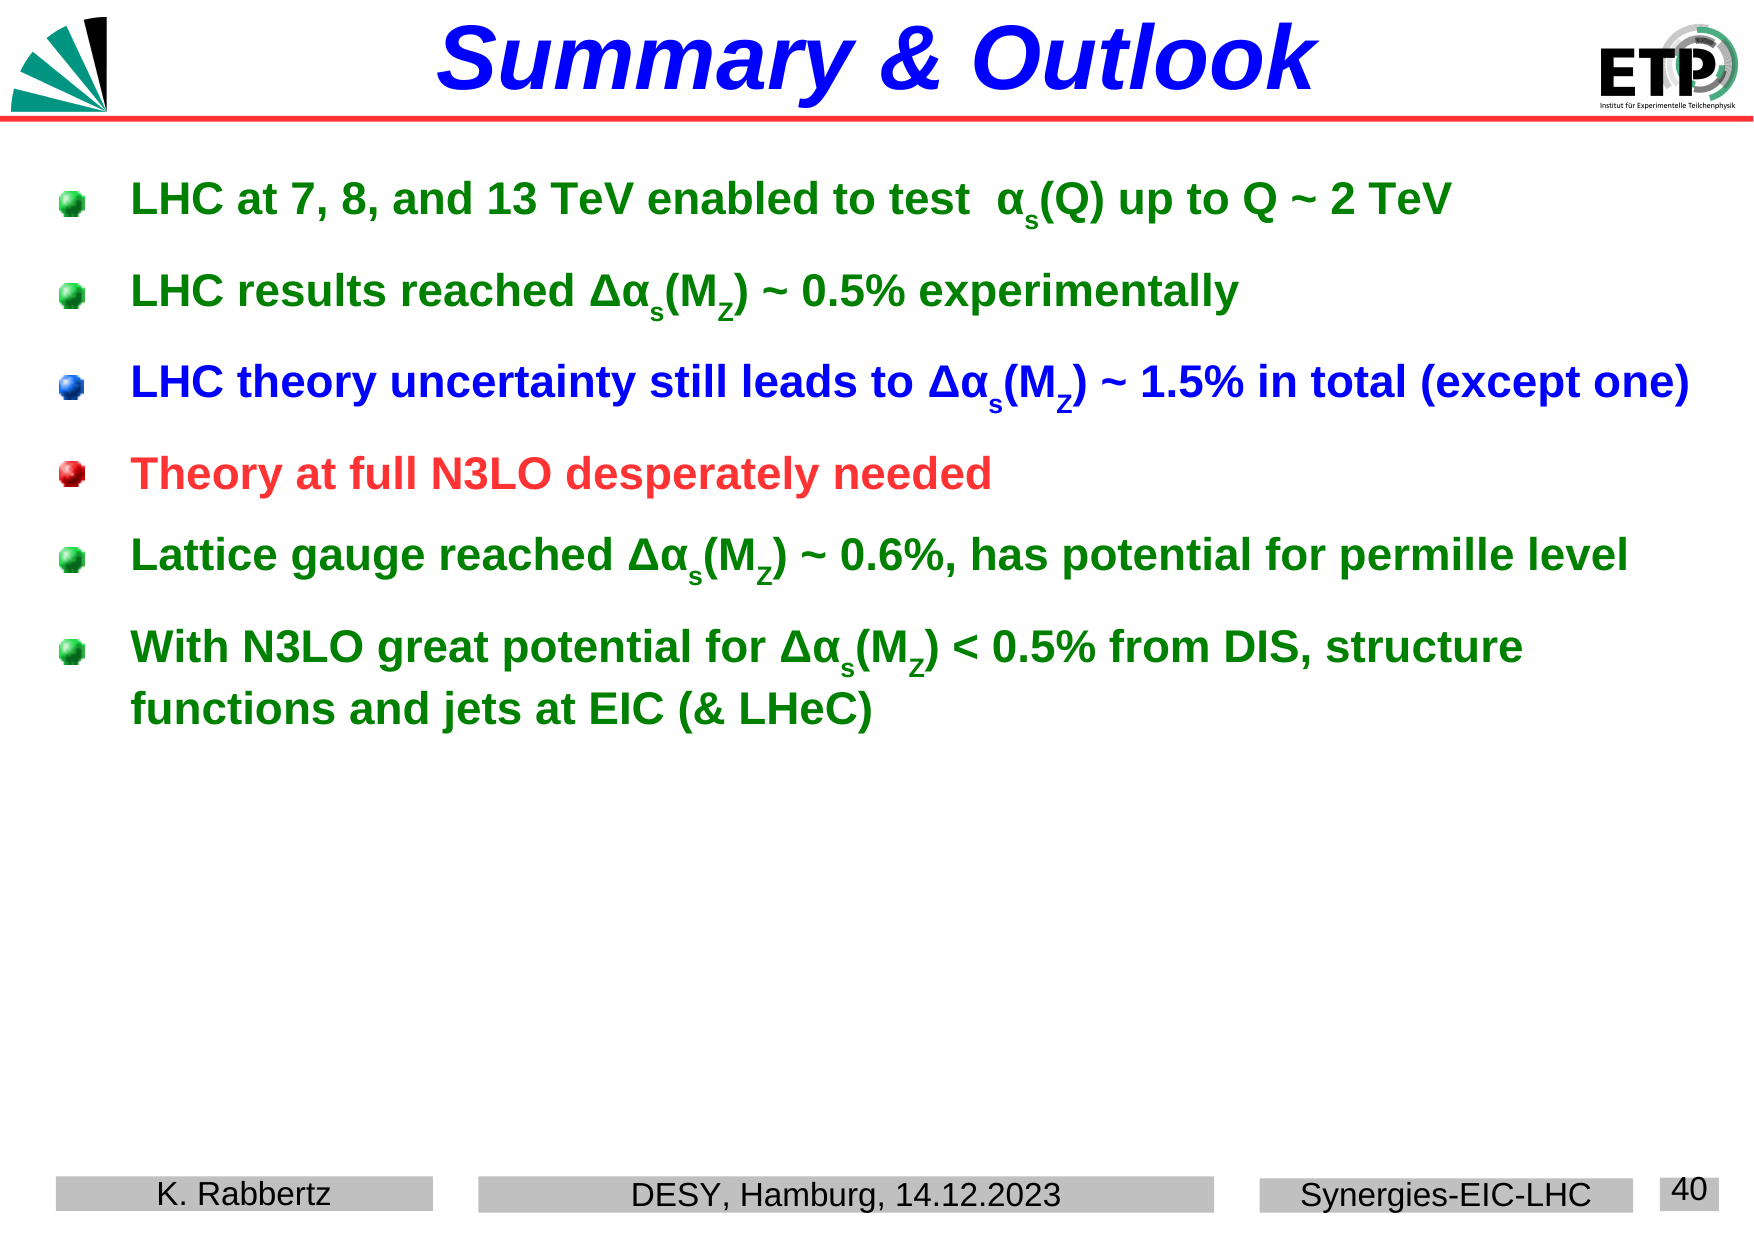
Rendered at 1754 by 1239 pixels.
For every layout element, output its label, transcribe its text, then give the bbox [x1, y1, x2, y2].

list LHC at 7, 8, and 13 TeV enabled to test αs(Q) up to Q ~ 2 TeV LHC results reached Δαs(MZ) ~ 0.5% experimentally LHC theory uncertainty still leads to Δαs(MZ) ~ 1.5% in total (except one) Theory at full N3LO desperately needed Lattice gauge reached Δαs(MZ) ~ 0.6%, has potential for permille level With N3LO great potential for Δαs(MZ) < 0.5% from DIS, structure functions and jets at EIC (& LHeC) [47, 172, 1731, 1151]
picture [11, 17, 107, 113]
title Summary & Outlook [129, 0, 1545, 114]
picture [1593, 17, 1745, 112]
